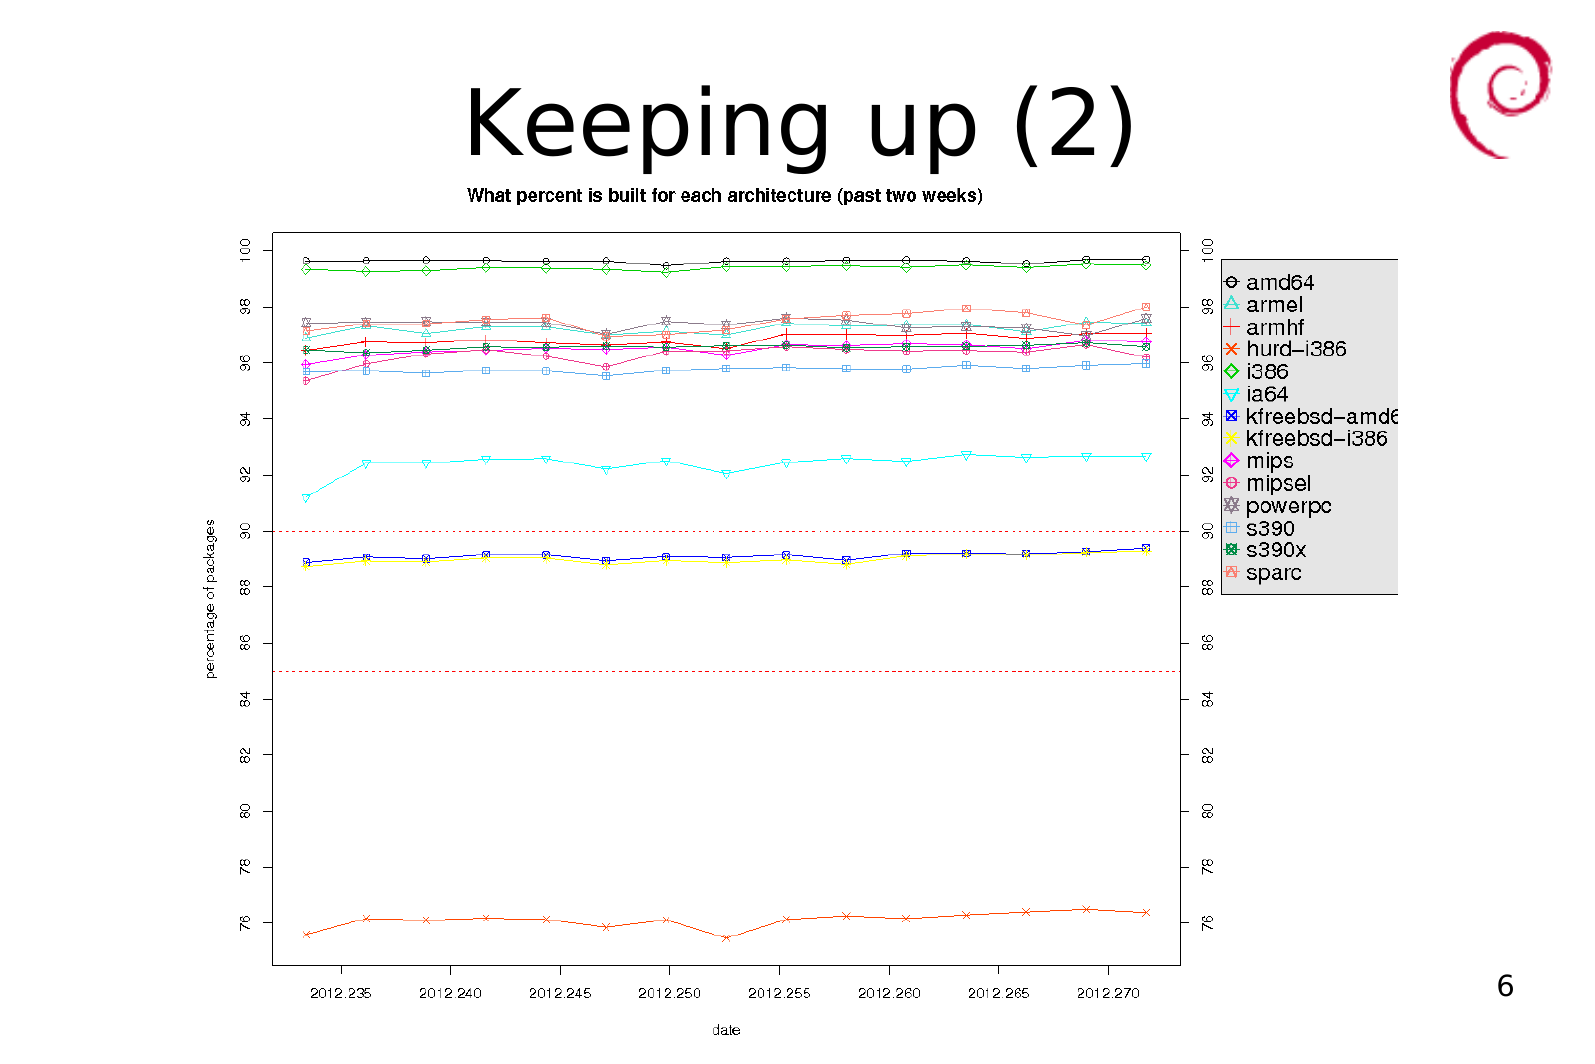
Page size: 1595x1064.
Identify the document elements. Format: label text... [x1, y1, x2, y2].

title Keeping up (2) [83, 34, 1519, 212]
picture [1450, 31, 1555, 159]
picture [197, 212, 1398, 1058]
